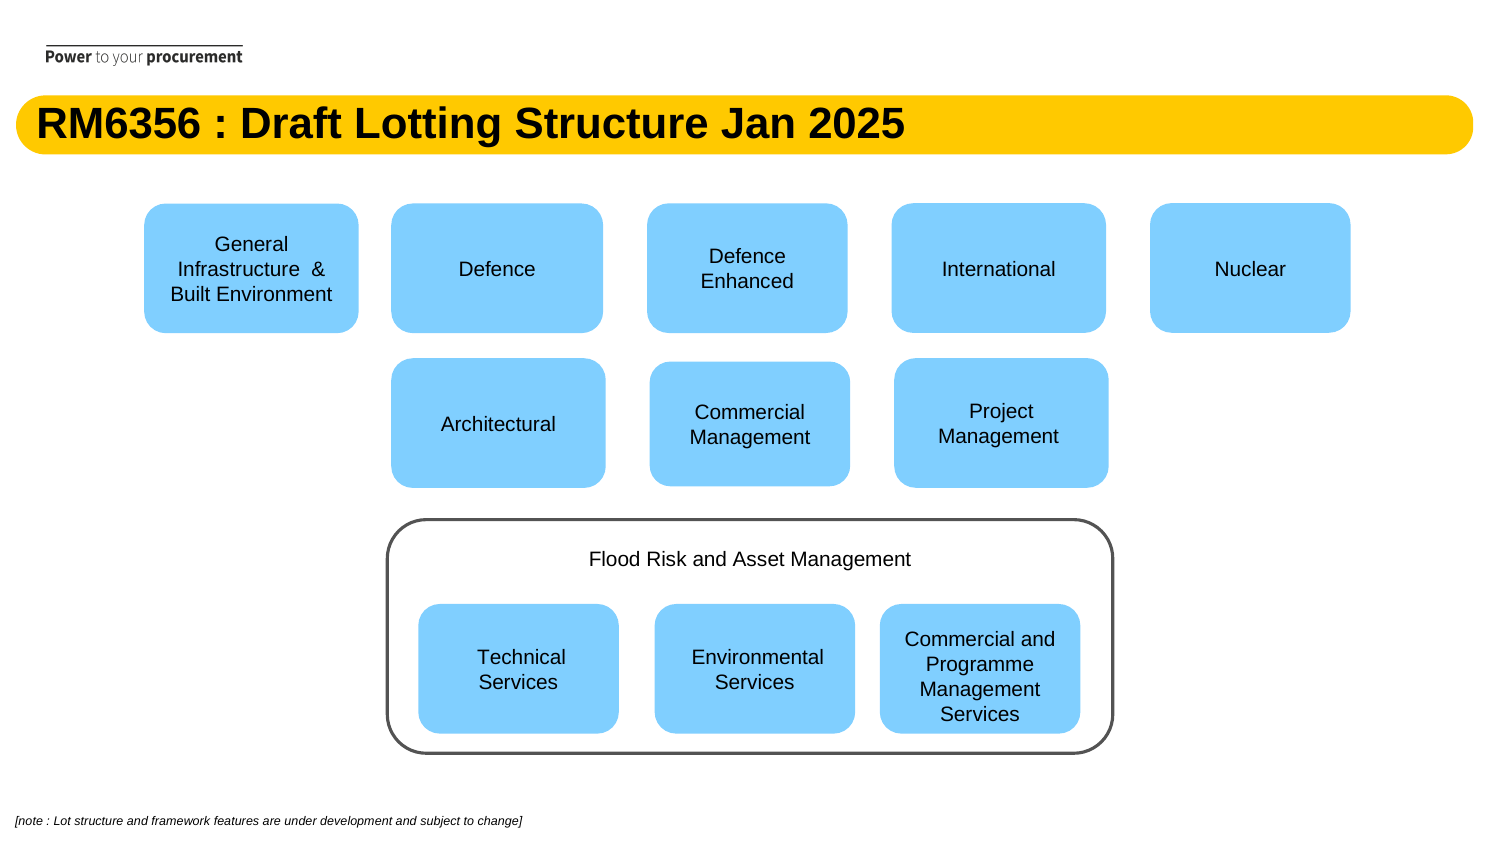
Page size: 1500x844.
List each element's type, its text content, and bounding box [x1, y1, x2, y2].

text_box Flood Risk and Asset Management [387, 519, 1113, 754]
text_box [note : Lot structure and framework features are under development and subject to change] [0, 798, 1216, 844]
text_box Nuclear [1150, 203, 1351, 333]
text_box Architectural [391, 358, 606, 488]
text_box Defence [391, 203, 604, 334]
text_box Technical Services [418, 603, 619, 734]
text_box Commercial Management [649, 361, 851, 487]
title RM6356 : Draft Lotting Structure Jan 2025 [36, 94, 1216, 199]
text_box General Infrastructure & Built Environment [144, 203, 359, 334]
text_box Environmental Services [654, 603, 856, 734]
text_box International [891, 203, 1107, 333]
text_box Commercial and Programme Management Services [879, 603, 1081, 734]
text_box Project Management [894, 358, 1109, 488]
text_box Defence Enhanced [647, 203, 848, 334]
